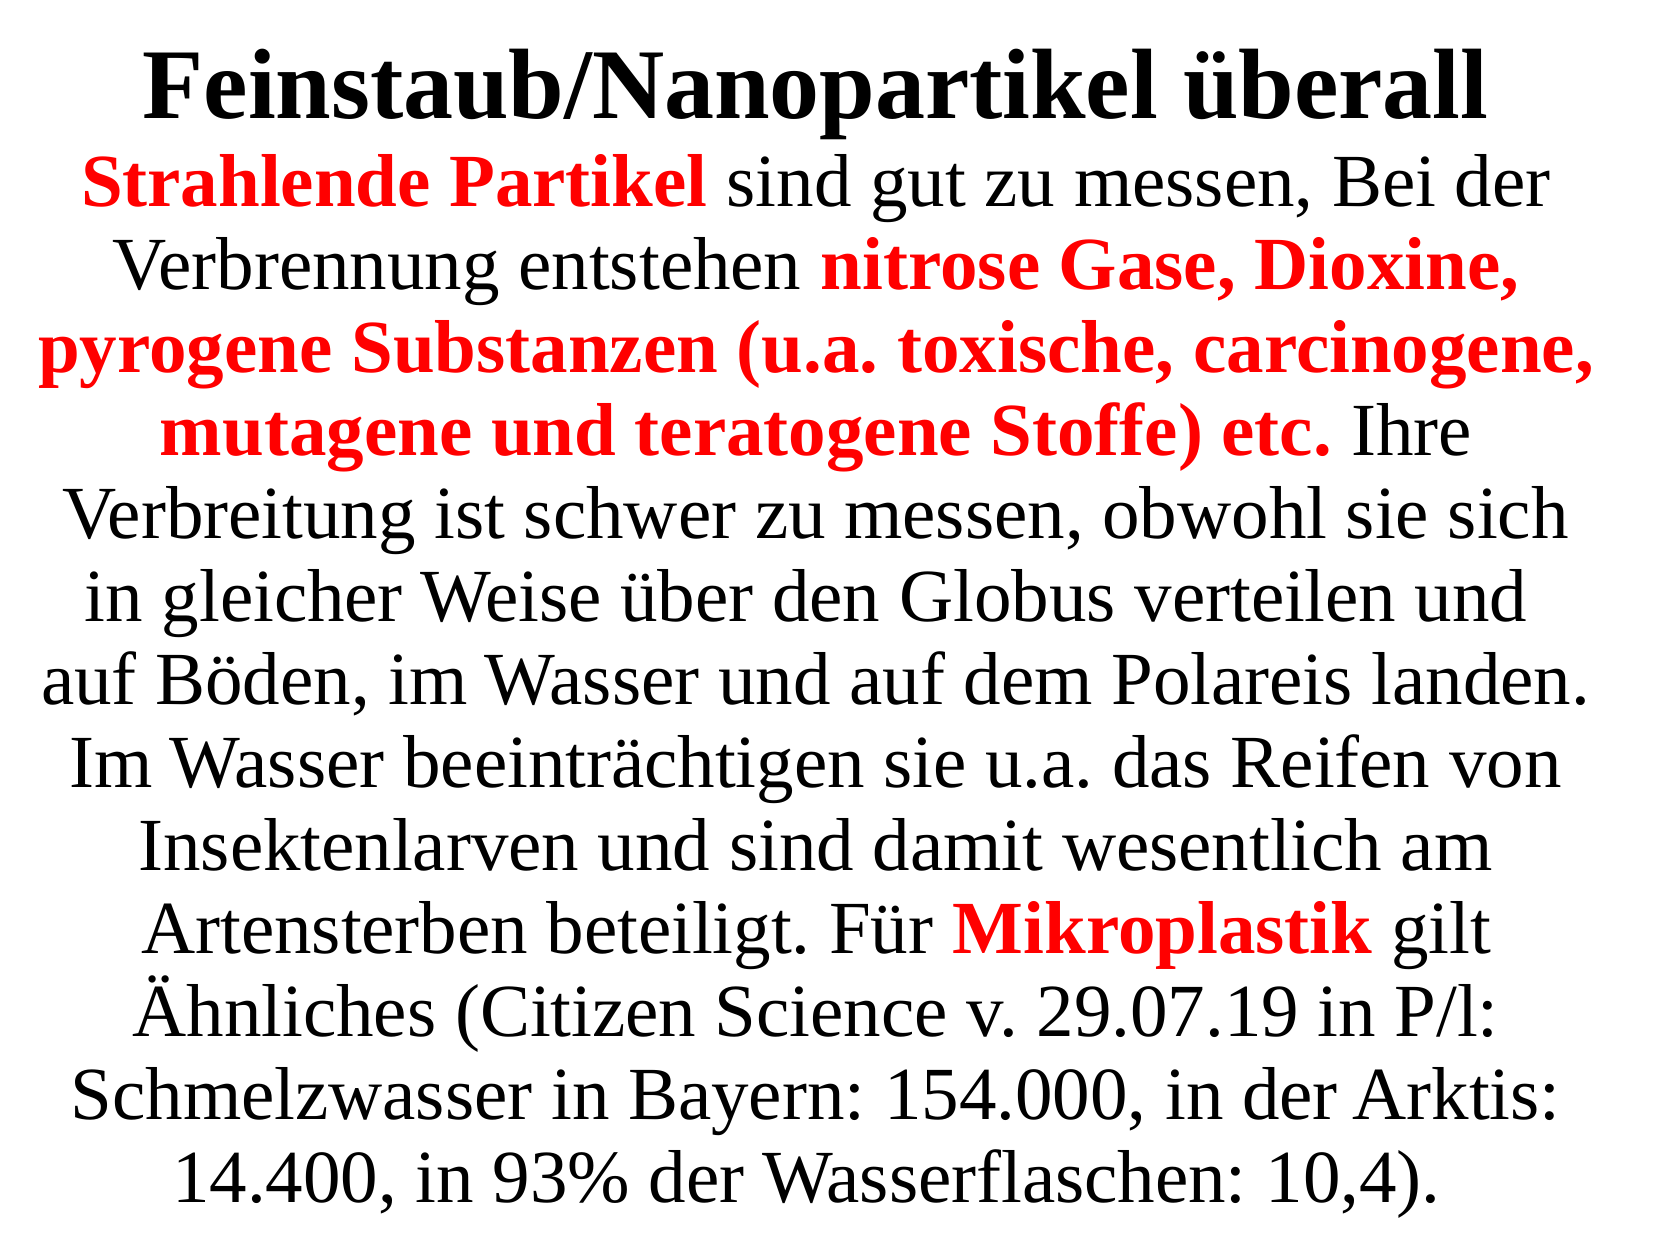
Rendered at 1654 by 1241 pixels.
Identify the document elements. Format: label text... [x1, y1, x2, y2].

text_box Feinstaub/Nanopartikel überall Strahlende Partikel sind gut zu messen, Bei der Verbrennung entstehen nitrose Gase, Dioxine, pyrogene Substanzen (u.a. toxische, carcinogene, mutagene und teratogene Stoffe) etc. Ihre Verbreitung ist schwer zu messen, obwohl sie sich in gleicher Weise über den Globus verteilen und auf Böden, im Wasser und auf dem Polareis landen. Im Wasser beeinträchtigen sie u.a. das Reifen von Insektenlarven und sind damit wesentlich am Artensterben beteiligt. Für Mikroplastik gilt Ähnliches (Citizen Science v. 29.07.19 in P/l: Schmelzwasser in Bayern: 154.000, in der Arktis: 14.400, in 93% der Wasserflaschen: 10,4). [23, 21, 1625, 1231]
